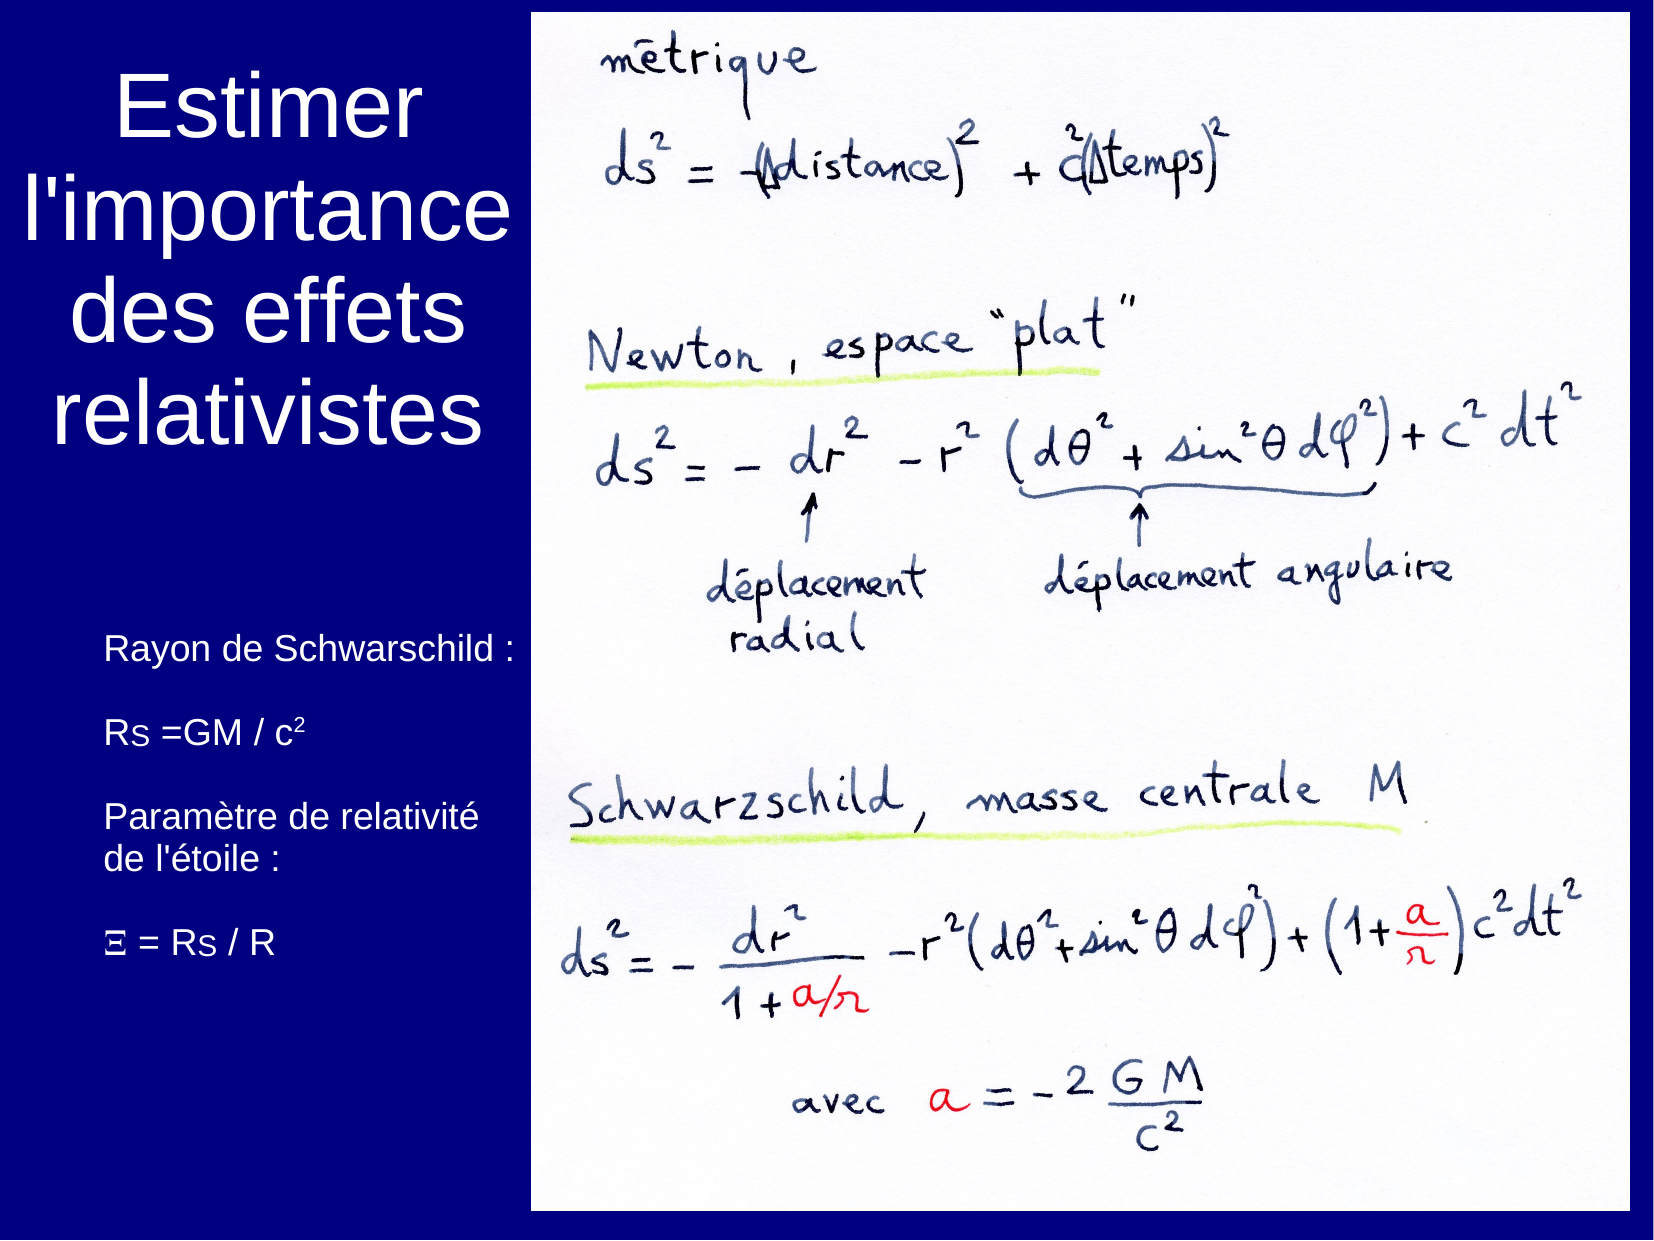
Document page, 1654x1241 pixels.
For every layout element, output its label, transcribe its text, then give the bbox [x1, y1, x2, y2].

picture [531, 12, 1630, 1211]
text_box Rayon de Schwarschild : RS =GM / c2 Paramètre de relativité de l'étoile : X = RS / R [88, 620, 529, 989]
title Estimer l'importance des effets relativistes [0, 54, 538, 465]
